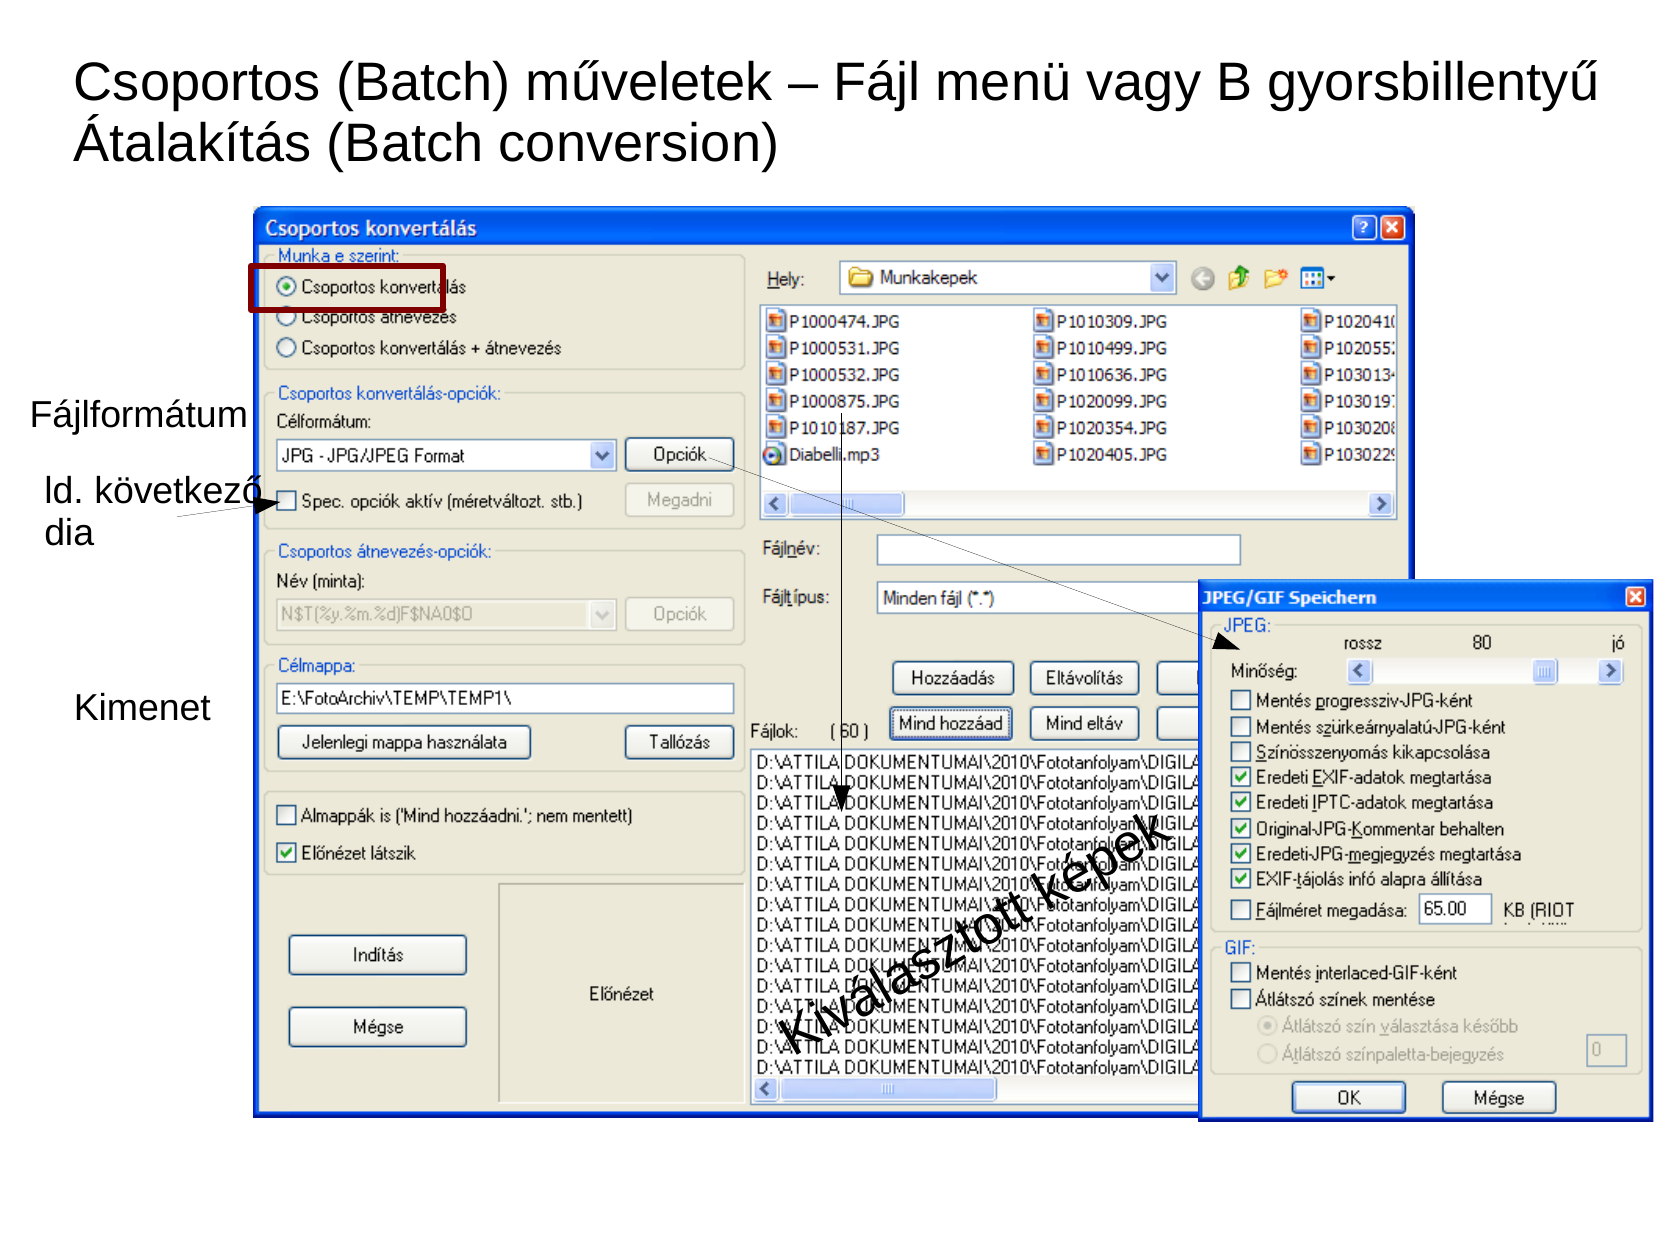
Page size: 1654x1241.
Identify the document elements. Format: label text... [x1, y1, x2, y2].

text_box Kiválasztott képek [752, 782, 1198, 1090]
picture [254, 269, 440, 307]
text_box ld. következő dia [29, 462, 278, 562]
text_box Csoportos (Batch) műveletek – Fájl menü vagy B gyorsbillentyű Átalakítás (Batch conversion) [59, 44, 1617, 181]
text_box Kimenet [59, 679, 226, 737]
text_box Fájlformátum [14, 386, 263, 443]
picture [253, 206, 1654, 1123]
